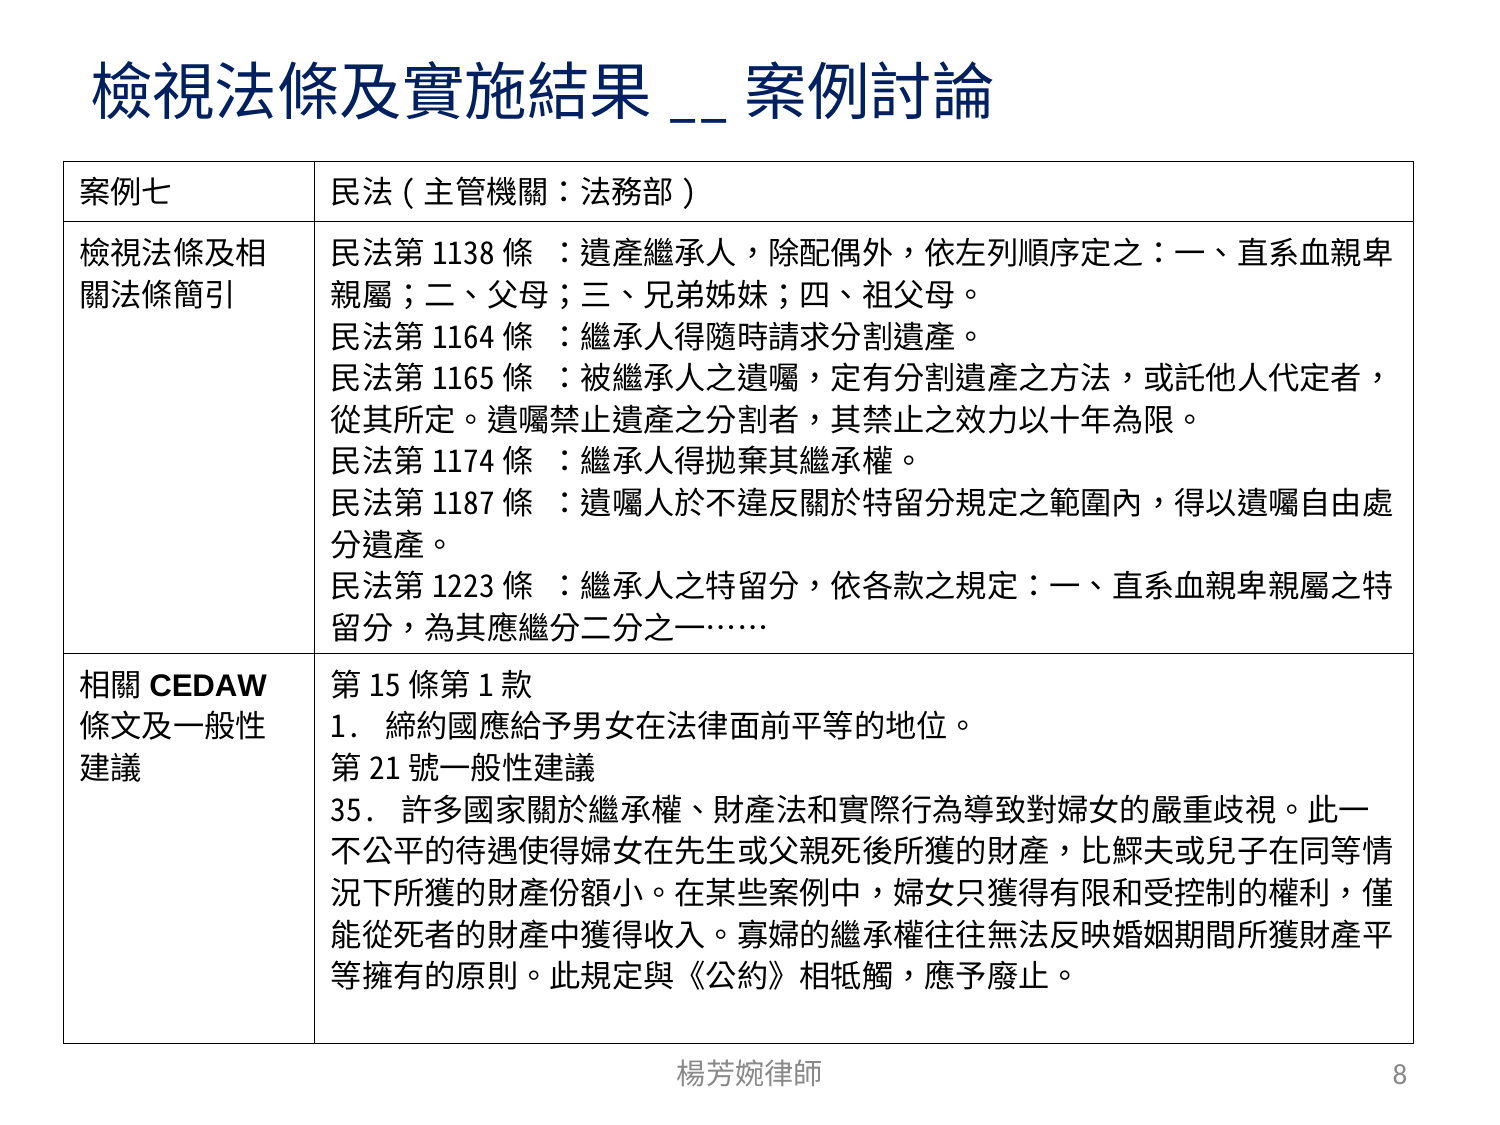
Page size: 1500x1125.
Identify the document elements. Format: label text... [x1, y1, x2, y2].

table_cell 檢視法條及相關法條簡引 [64, 222, 314, 653]
table_cell 相關CEDAW條文及一般性建議 [64, 654, 314, 1043]
table_header 民法(主管機關：法務部) [315, 162, 1413, 221]
text_box <編號> [1074, 1042, 1426, 1103]
text_box 楊芳婉律師 [512, 1042, 988, 1103]
table_header 案例七 [64, 162, 314, 221]
table_cell 第15條第1款 1. 締約國應給予男女在法律面前平等的地位。 第21號一般性建議 35. 許多國家關於繼承權、財產法和實際行為導致對婦女的嚴重歧視。此一不公平的待遇使得婦女在先生或父親死後所獲的財產，比鰥夫或兒子在同等情況下所獲的財產份額小。在某些案例中，婦女只獲得有限和受控制的權利，僅能從死者的財產中獲得收入。寡婦的繼承權往往無法反映婚姻期間所獲財產平等擁有的原則。此規定與《公約》相牴觸，應予廢止。 [315, 654, 1413, 1043]
title 檢視法條及實施結果__案例討論 [75, 45, 1426, 233]
table_cell 民法第1138條 ：遺產繼承人，除配偶外，依左列順序定之：一、直系血親卑親屬；二、父母；三、兄弟姊妹；四、祖父母。 民法第1164條 ：繼承人得隨時請求分割遺產。 民法第1165條 ：被繼承人之遺囑，定有分割遺產之方法，或託他人代定者，從其所定。遺囑禁止遺產之分割者，其禁止之效力以十年為限。 民法第1174條 ：繼承人得拋棄其繼承權。 民法第1187條 ：遺囑人於不違反關於特留分規定之範圍內，得以遺囑自由處分遺產。 民法第1223條 ：繼承人之特留分，依各款之規定：一、直系血親卑親屬之特留分，為其應繼分二分之一…… [315, 222, 1413, 653]
